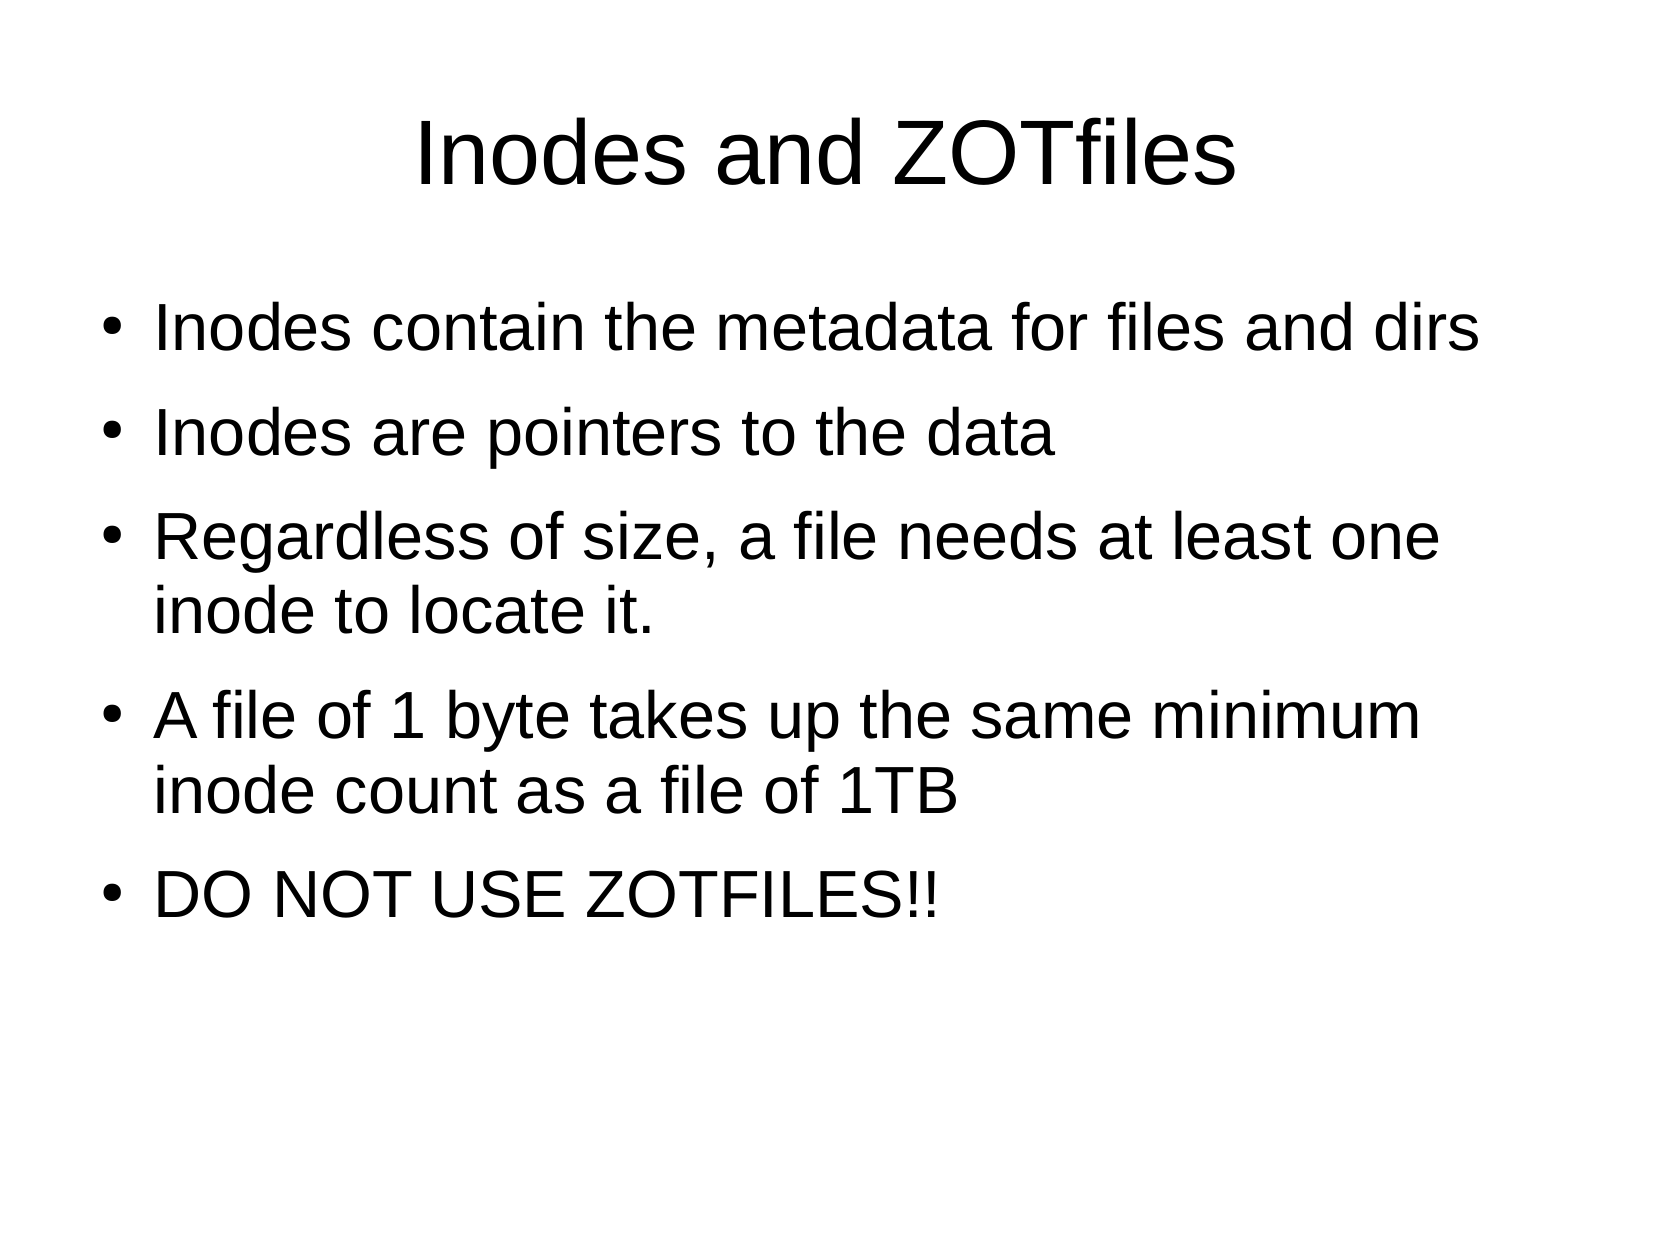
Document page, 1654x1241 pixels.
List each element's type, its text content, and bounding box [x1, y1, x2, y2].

title Inodes and ZOTfiles [82, 49, 1571, 257]
list Inodes contain the metadata for files and dirs Inodes are pointers to the data Regardless of size, a file needs at least one inode to locate it. A file of 1 byte takes up the same minimum inode count as a file of 1TB DO NOT USE ZOTFILES!! [82, 290, 1538, 1010]
